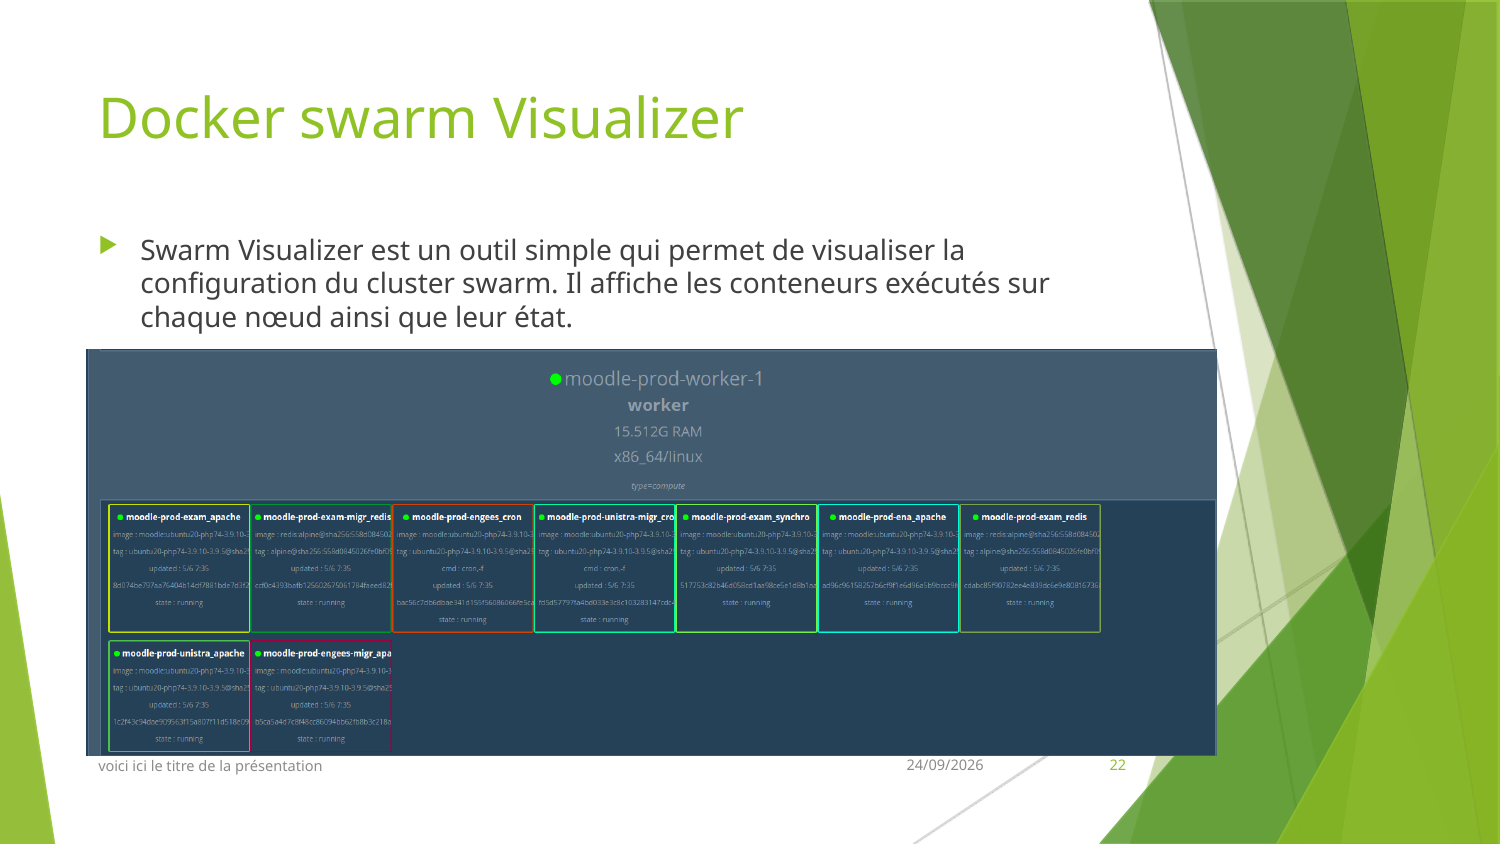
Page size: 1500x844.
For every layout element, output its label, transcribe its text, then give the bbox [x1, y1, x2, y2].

footer voici ici le titre de la présentation [83, 743, 859, 789]
list Swarm Visualizer est un outil simple qui permet de visualiser la configuration du cluster swarm. Il affiche les conteneurs exécutés sur chaque nœud ainsi que leur état. [83, 224, 1141, 702]
slide_number 07/07/2022 [886, 756, 999, 789]
slide_number 9 [1056, 756, 1141, 789]
title Docker swarm Visualizer [83, 75, 1141, 224]
picture [86, 349, 1217, 756]
